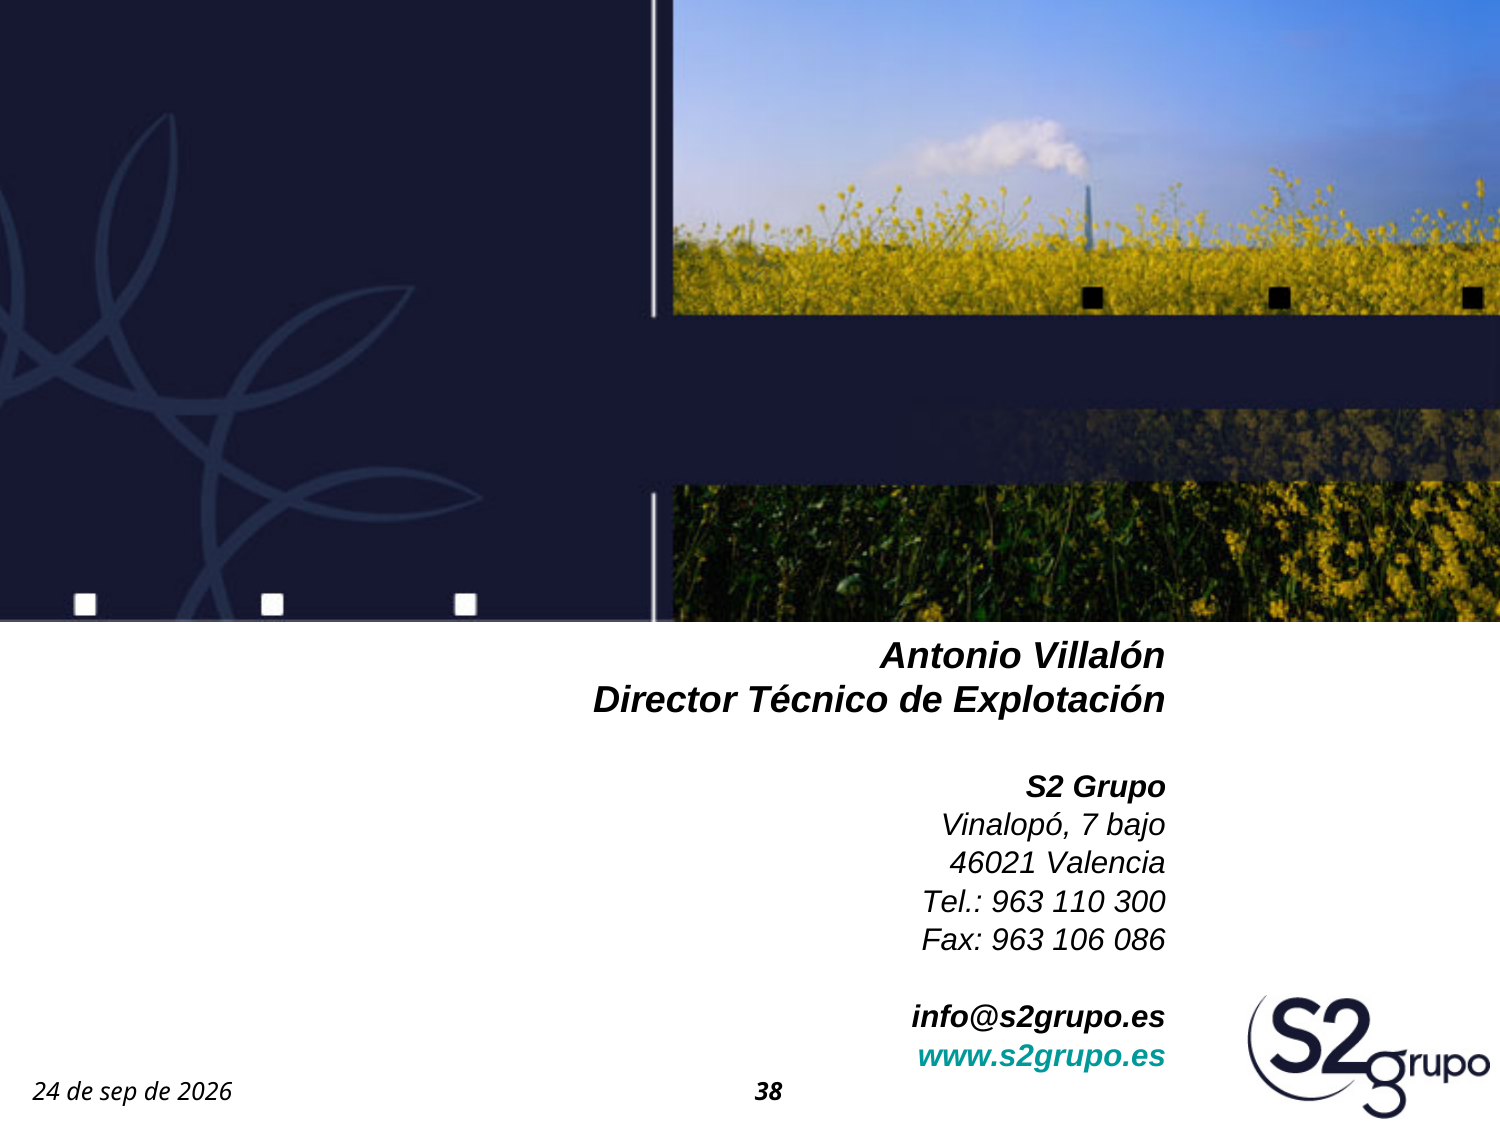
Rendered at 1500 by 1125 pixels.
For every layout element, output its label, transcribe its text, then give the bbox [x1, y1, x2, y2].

text_box Antonio Villalón Director Técnico de Explotación S2 Grupo Vinalopó, 7 bajo 46021 Valencia Tel.: 963 110 300 Fax: 963 106 086 info@s2grupo.es www.s2grupo.es [106, 632, 1182, 1125]
text_box 30 de ene de 2008 [17, 1065, 106, 1110]
picture [0, 0, 1500, 622]
picture [1247, 995, 1490, 1119]
